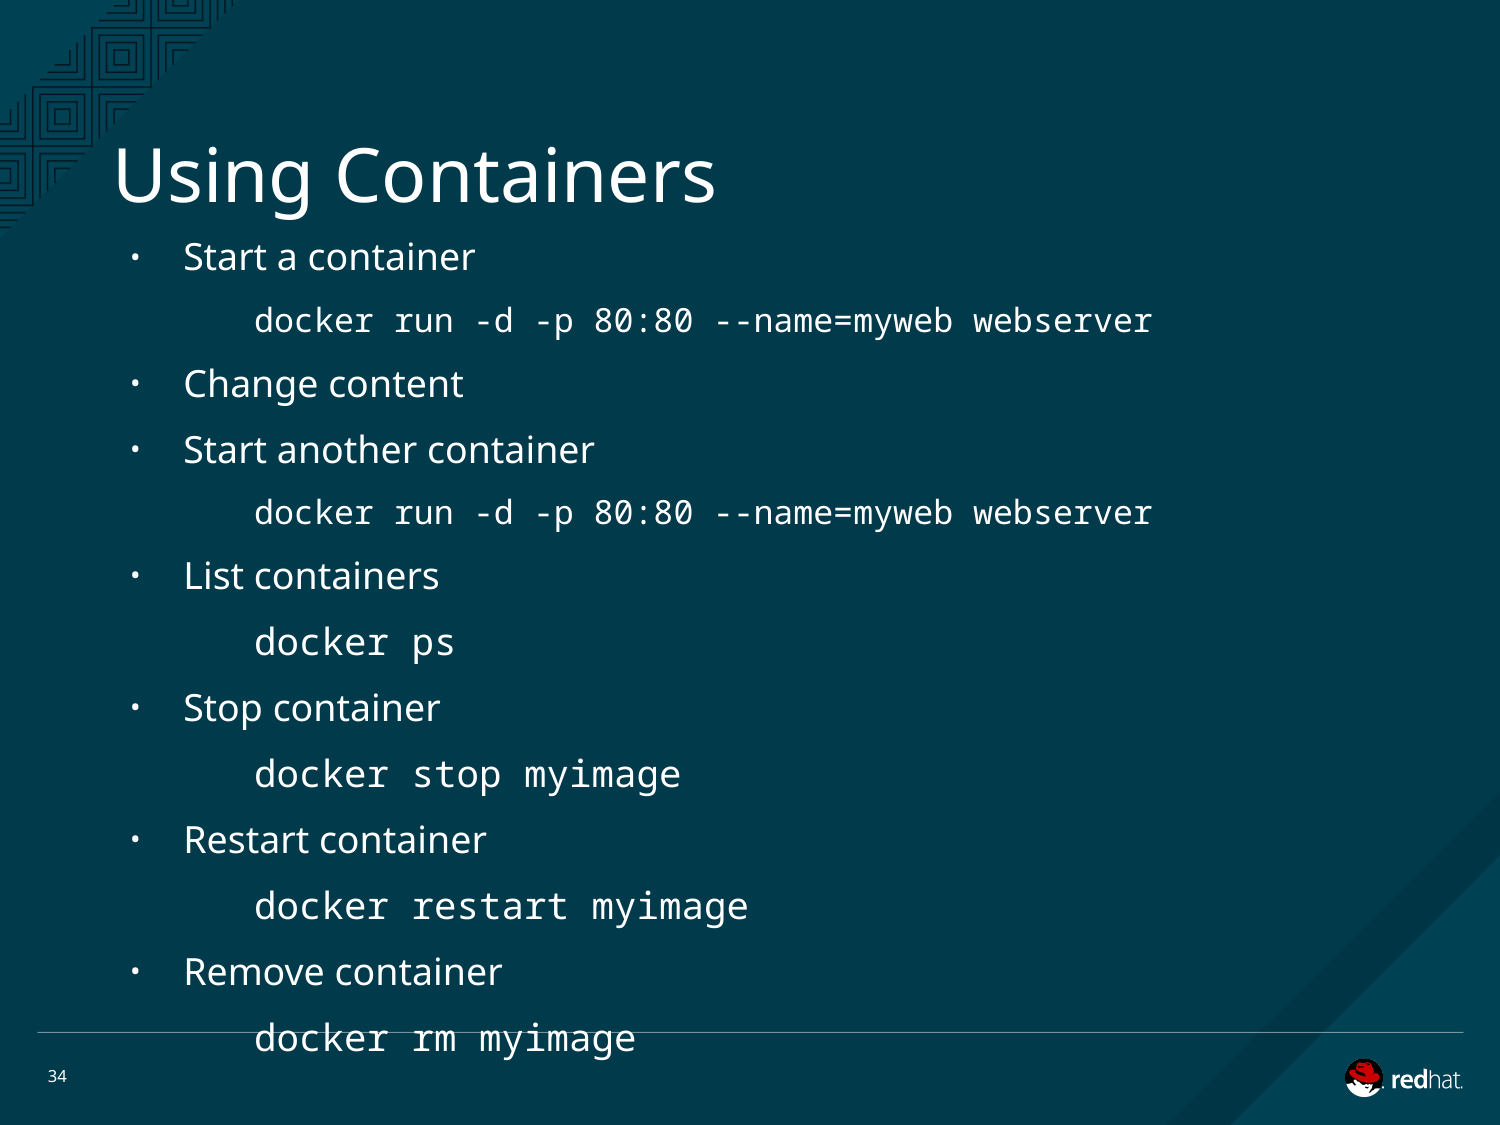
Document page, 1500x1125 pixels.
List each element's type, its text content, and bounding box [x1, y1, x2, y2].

title Using Containers [112, 0, 1388, 225]
picture [1393, 1075, 1399, 1088]
picture [1401, 1075, 1412, 1088]
picture [1346, 1060, 1382, 1096]
picture [1415, 1069, 1426, 1088]
list Start a container docker run -d -p 80:80 --name=myweb webserver Change content Start another container docker run -d -p 80:80 --name=myweb webserver List containers docker ps Stop container docker stop myimage Restart container docker restart myimage Remove container docker rm myimage [112, 230, 1388, 884]
